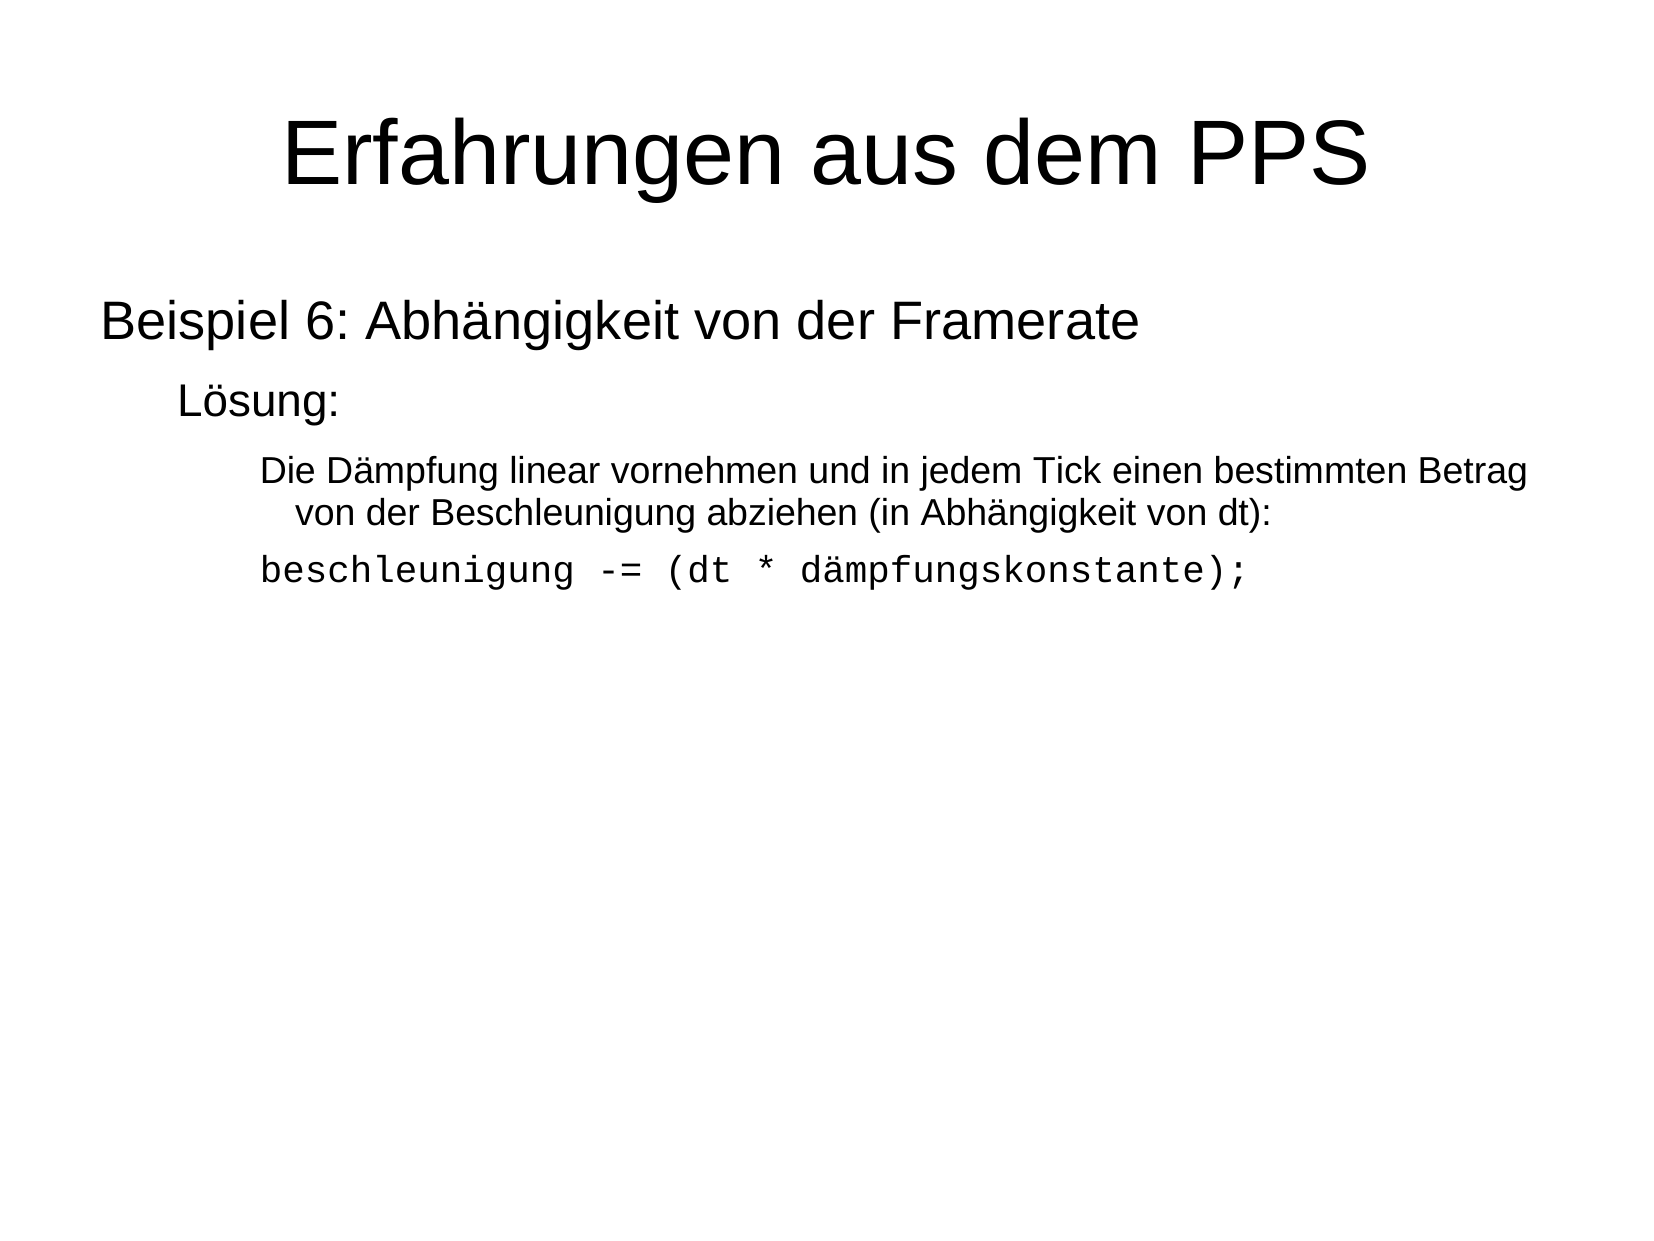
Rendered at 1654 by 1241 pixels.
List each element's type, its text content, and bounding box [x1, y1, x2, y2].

title Erfahrungen aus dem PPS [82, 56, 1571, 250]
list Beispiel 6: Abhängigkeit von der Framerate Lösung: Die Dämpfung linear vornehmen und in jedem Tick einen bestimmten Betrag von der Beschleunigung abziehen (in Abhängigkeit von dt): beschleunigung -= (dt * dämpfungskonstante); [82, 290, 1571, 1094]
